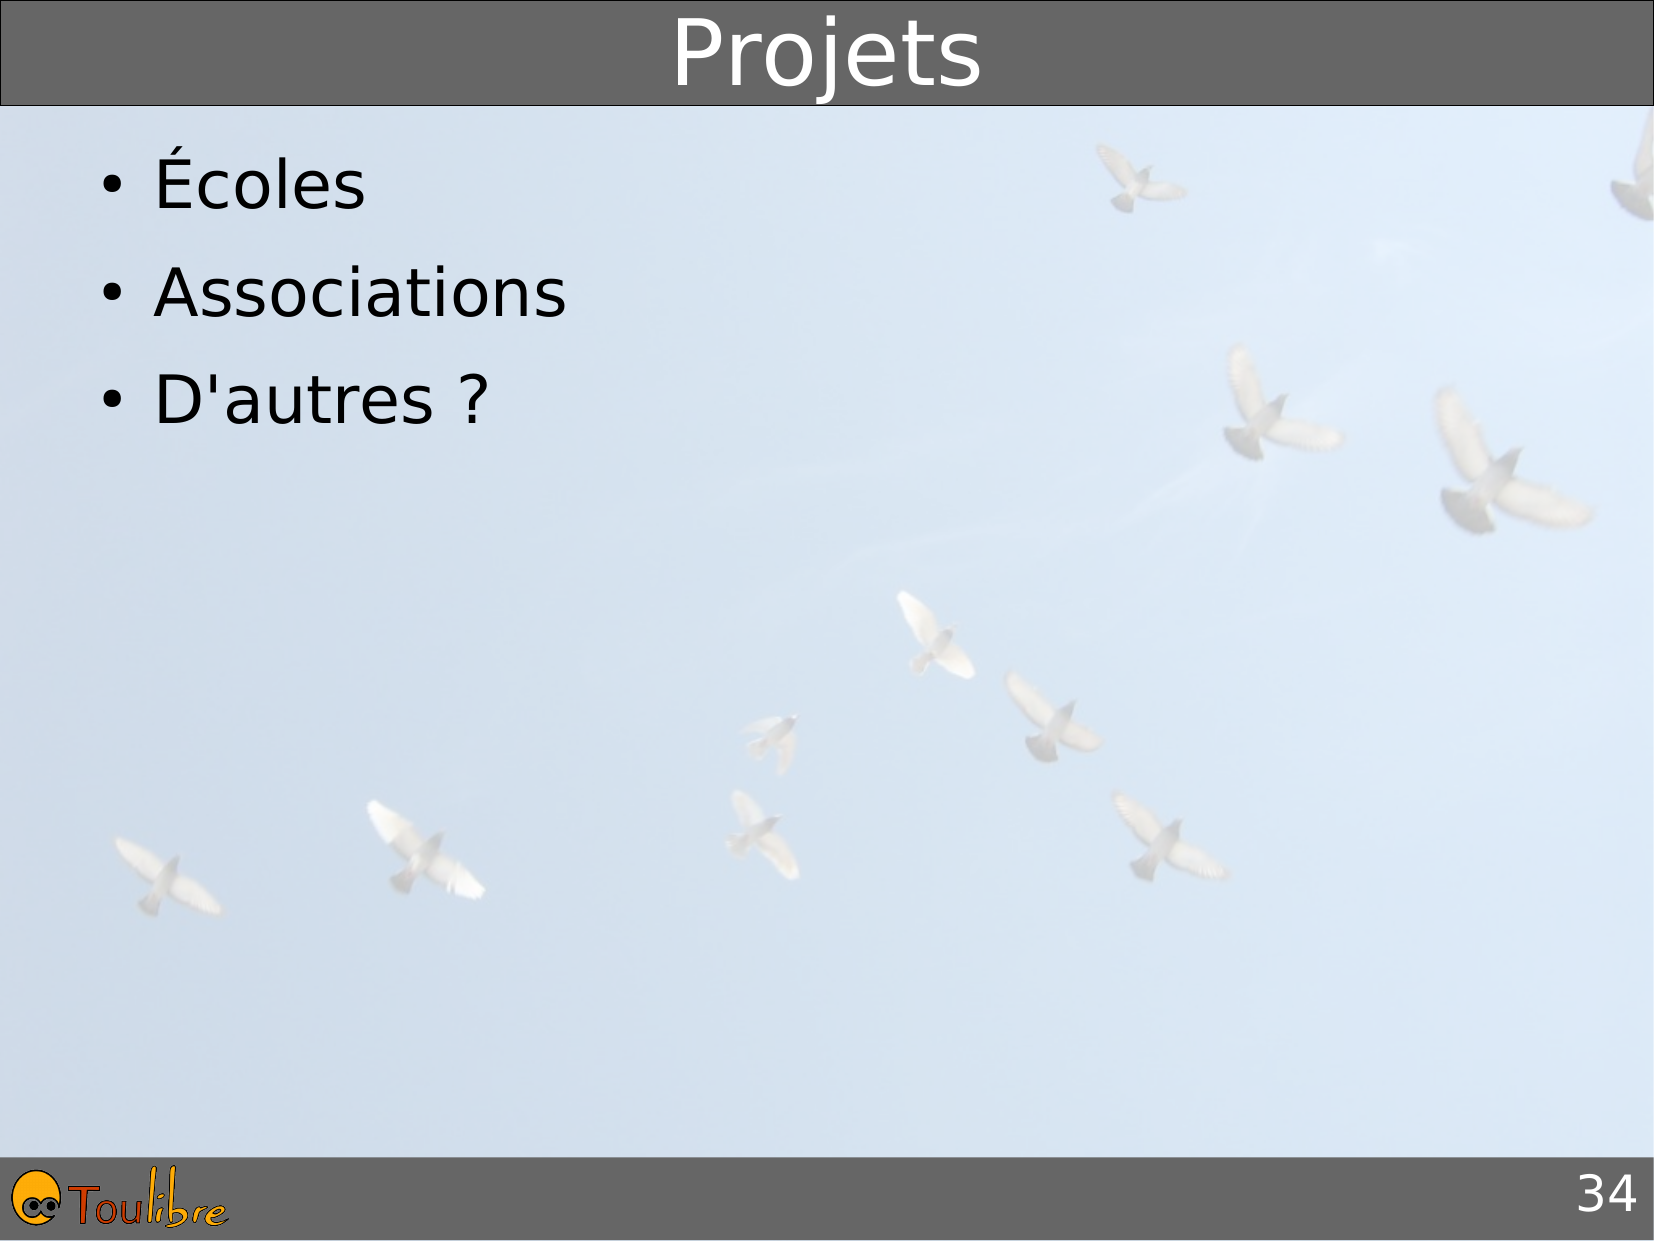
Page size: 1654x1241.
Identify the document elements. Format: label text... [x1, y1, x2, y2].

list Écoles Associations D'autres ? [82, 146, 1571, 1094]
picture [11, 1165, 229, 1228]
title Projets [0, 0, 1654, 108]
